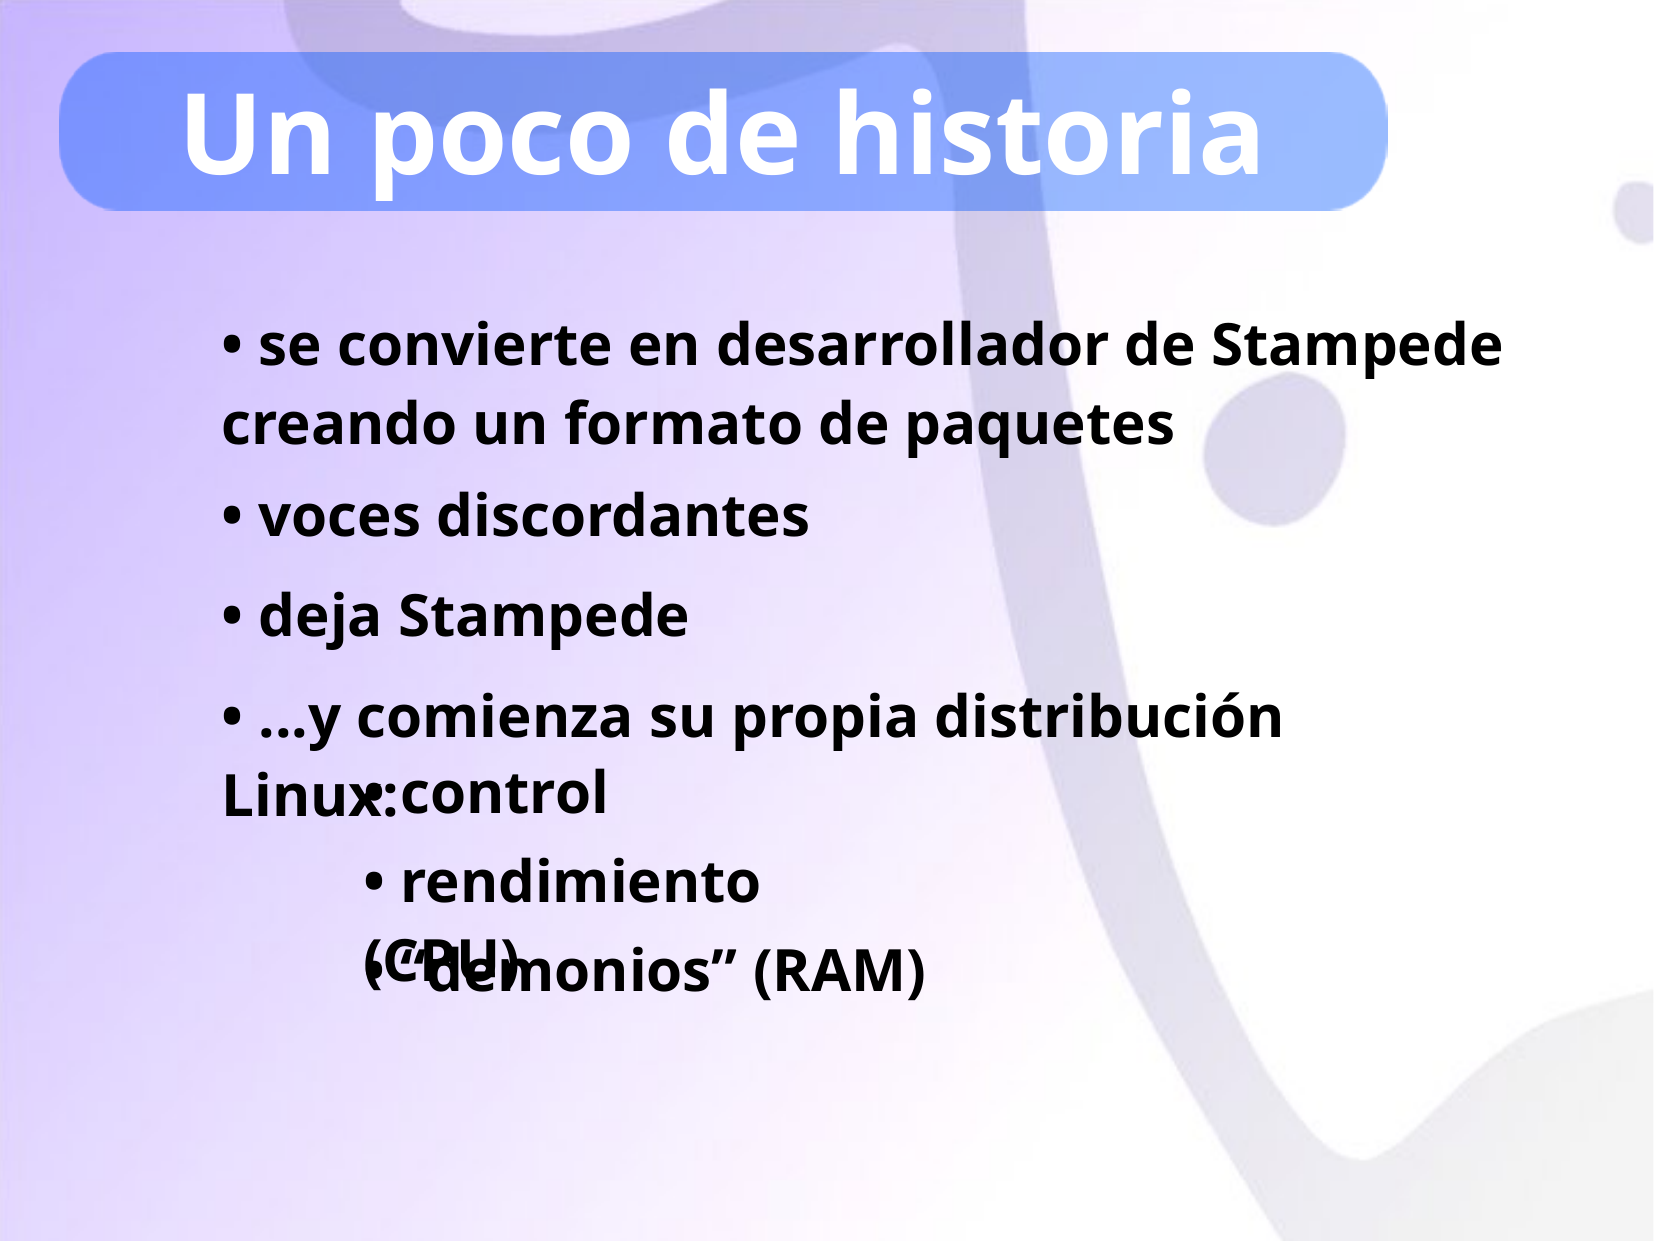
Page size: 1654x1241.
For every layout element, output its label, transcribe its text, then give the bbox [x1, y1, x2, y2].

text_box • “demonios” (RAM) [348, 921, 975, 1013]
text_box • voces discordantes [206, 466, 857, 558]
text_box • se convierte en desarrollador de Stampede creando un formato de paquetes [206, 295, 1536, 463]
picture [0, 0, 1654, 1241]
text_box • ...y comienza su propia distribución Linux: [206, 667, 1477, 759]
text_box • rendimiento (CPU) [348, 832, 945, 921]
text_box • control [348, 744, 650, 832]
text_box • deja Stampede [206, 566, 739, 658]
